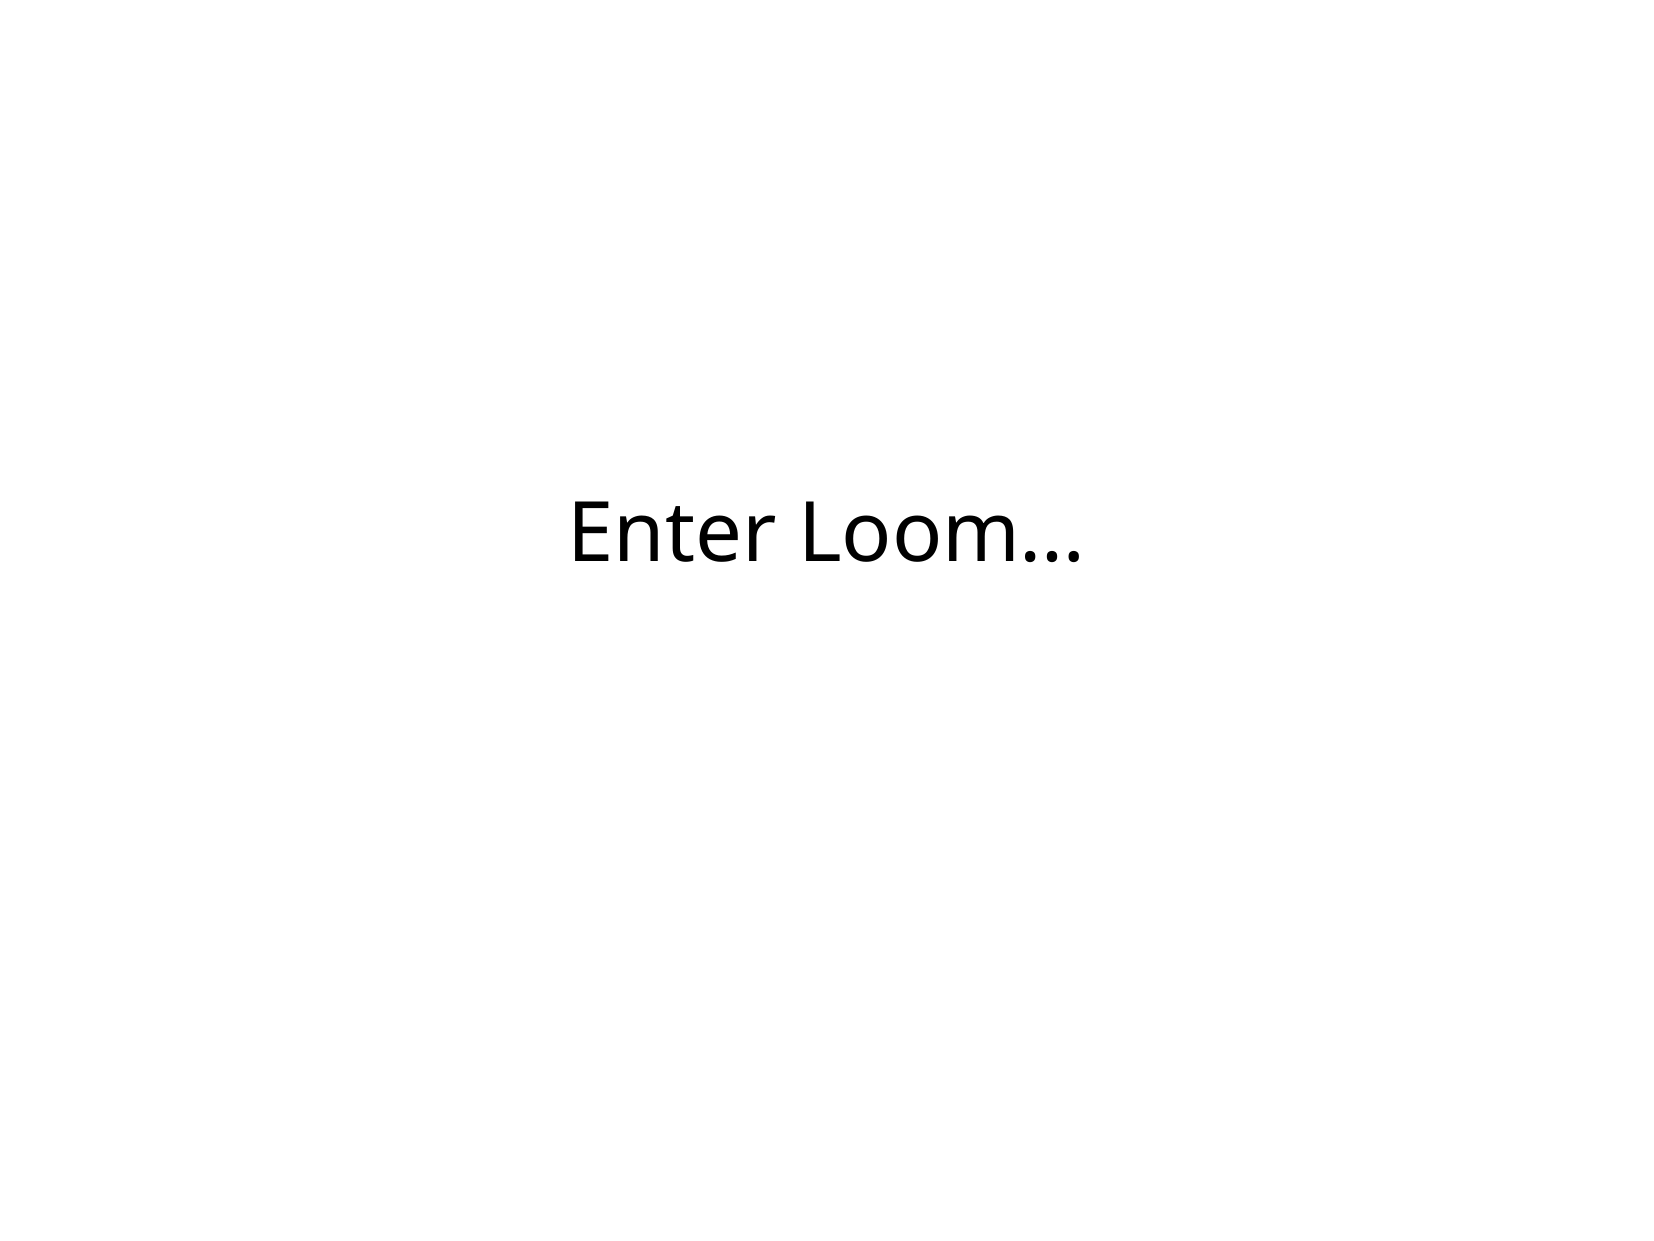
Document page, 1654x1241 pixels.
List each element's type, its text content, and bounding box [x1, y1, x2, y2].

subtitle Enter Loom… [82, 49, 1571, 1010]
